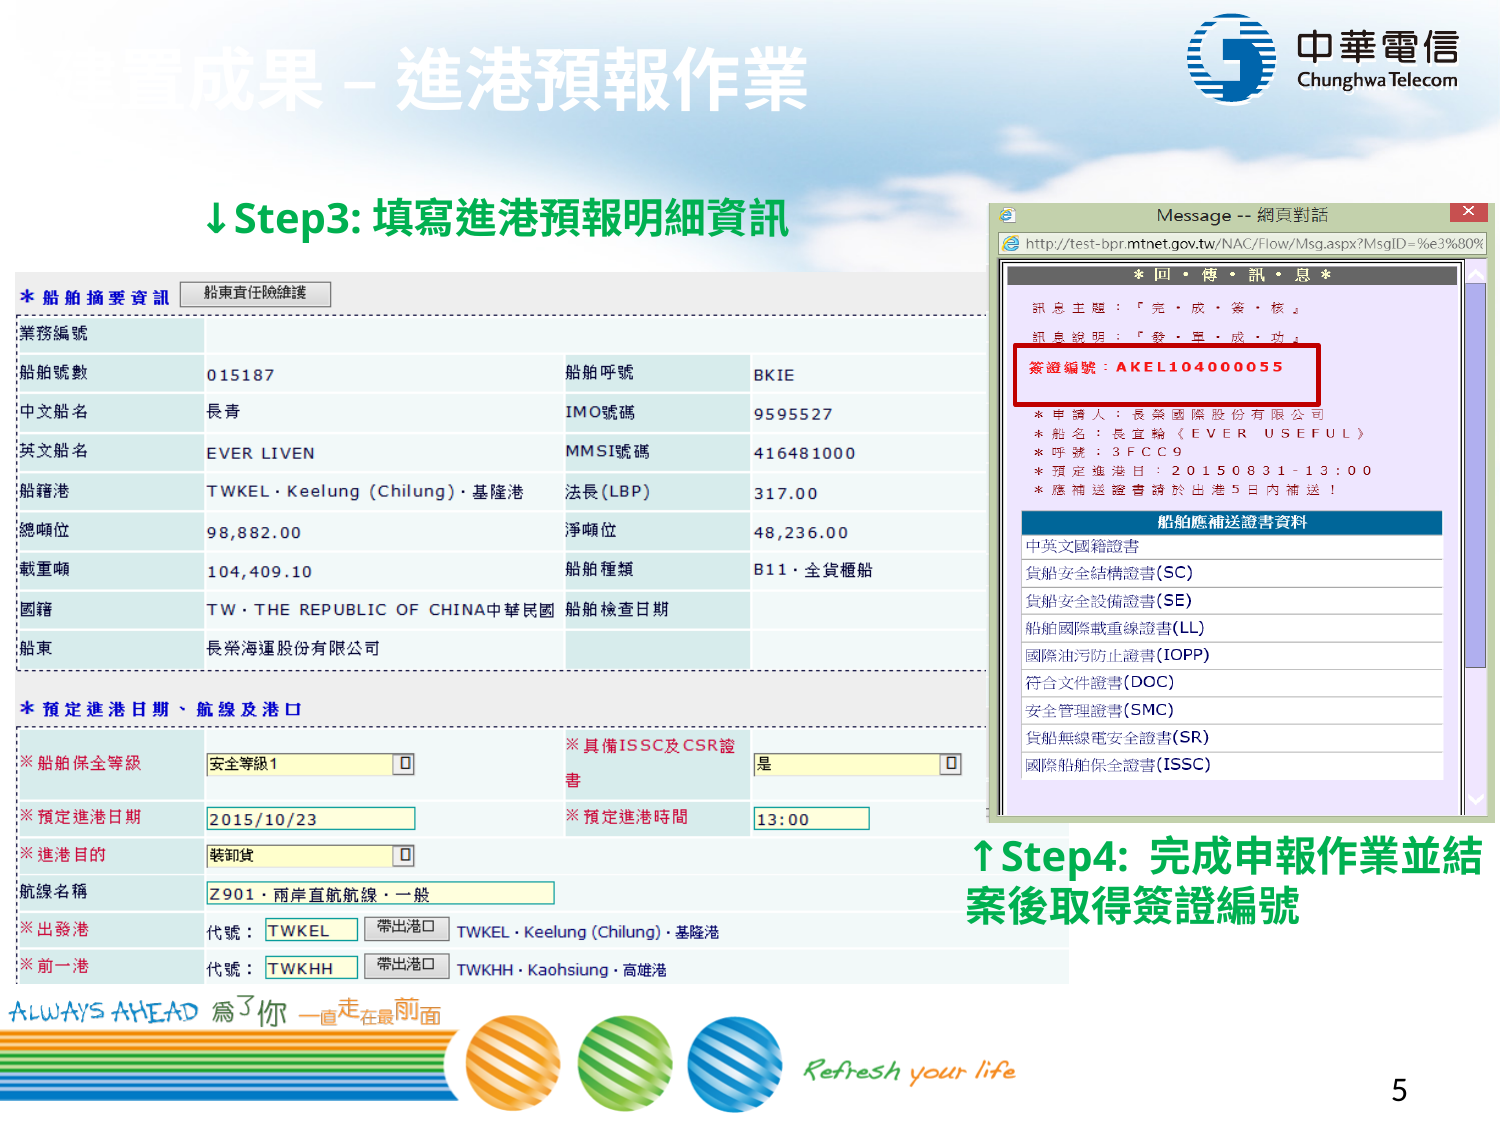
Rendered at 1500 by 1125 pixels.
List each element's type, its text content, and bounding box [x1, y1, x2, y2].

text_box 建置成果 – 進港預報作業 [0, 7, 1162, 150]
text_box ↓Step3:填寫進港預報明細資訊 [183, 184, 858, 251]
picture [15, 203, 1495, 985]
text_box ↑Step4: 完成申報作業並結案後取得簽證編號 [950, 822, 1500, 939]
